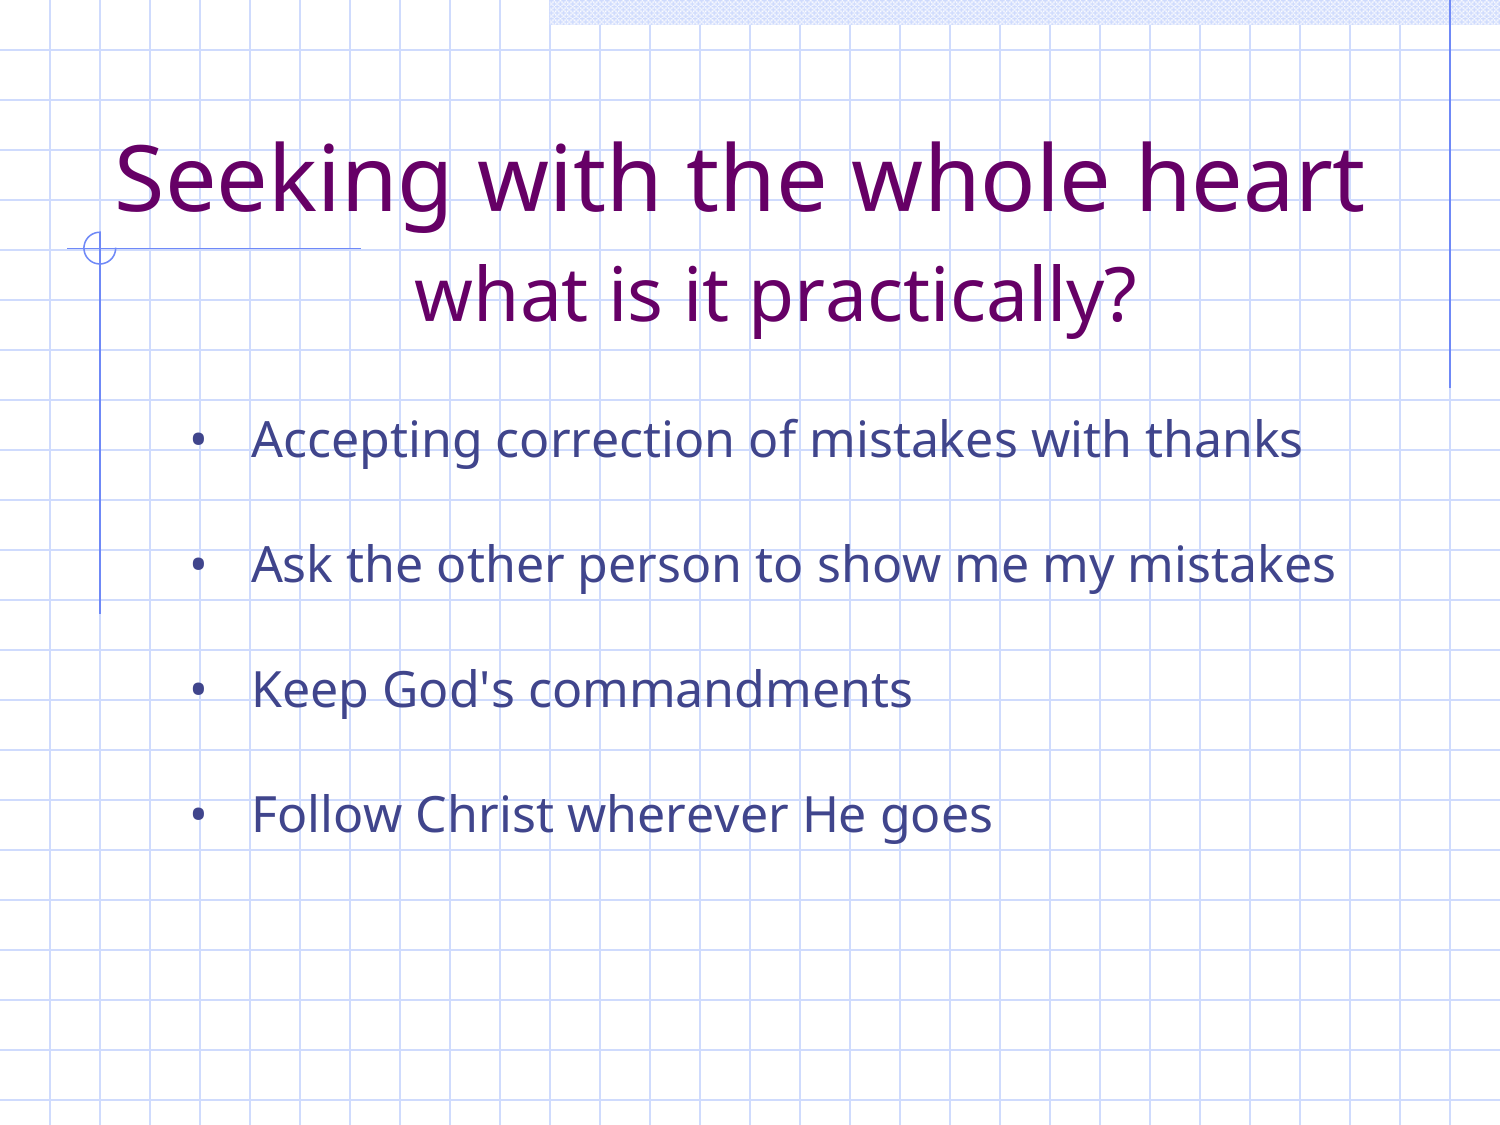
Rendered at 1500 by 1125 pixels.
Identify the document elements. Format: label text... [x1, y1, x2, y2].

text_box Keep God's commandments [174, 649, 1313, 726]
title Seeking with the whole heart what is it practically? [99, 112, 1450, 300]
text_box Follow Christ wherever He goes [174, 774, 1313, 851]
picture [1451, 0, 1500, 25]
text_box Accepting correction of mistakes with thanks [174, 399, 1388, 476]
picture [549, 0, 1449, 25]
text_box Ask the other person to show me my mistakes [174, 524, 1413, 601]
